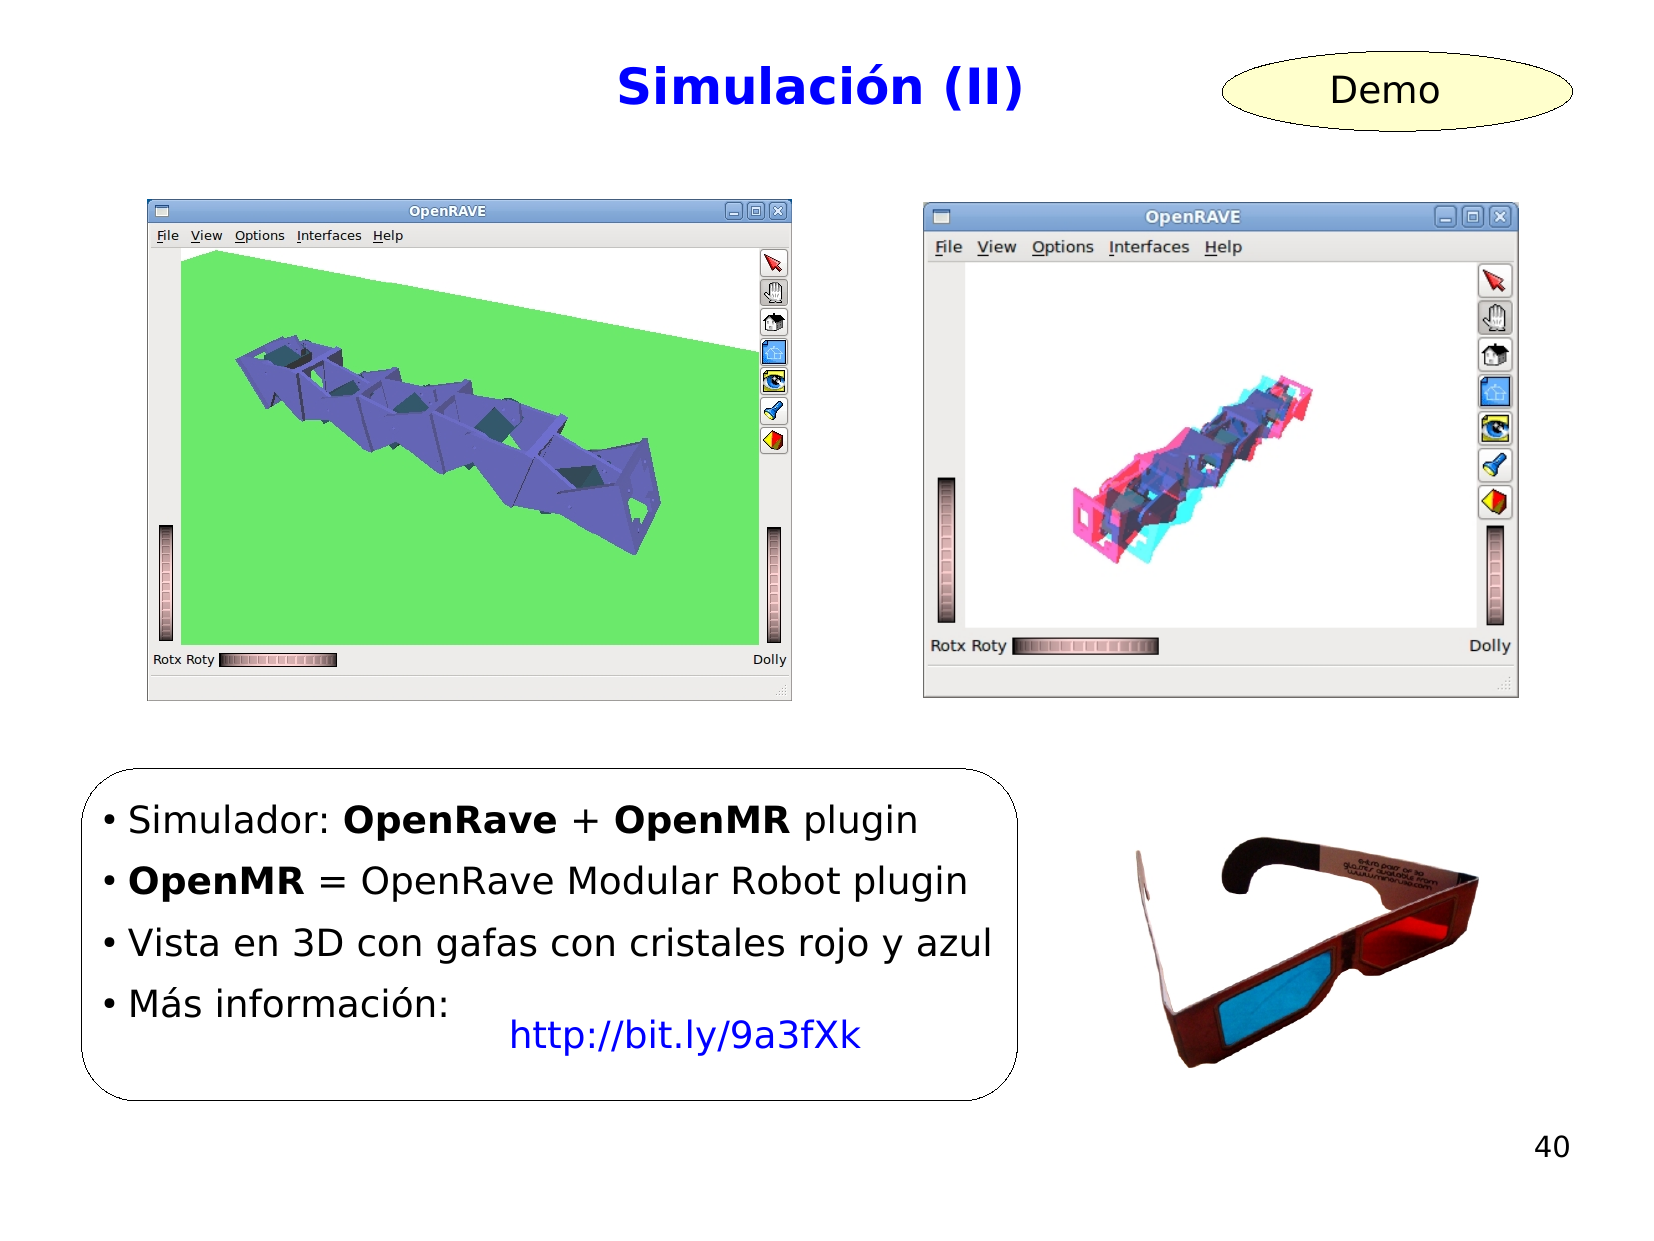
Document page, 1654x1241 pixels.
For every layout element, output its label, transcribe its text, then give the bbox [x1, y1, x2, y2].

text_box [1222, 51, 1573, 132]
text_box Demo [1314, 61, 1456, 121]
text_box Simulación (II) [602, 50, 1041, 125]
picture [1105, 829, 1497, 1082]
picture [923, 202, 1519, 698]
picture [147, 199, 792, 701]
text_box Simulador: OpenRave + OpenMR plugin OpenMR = OpenRave Modular Robot plugin Vista en 3D con gafas con cristales rojo y azul Más información: [88, 791, 1021, 1034]
text_box http://bit.ly/9a3fXk [494, 1006, 877, 1065]
